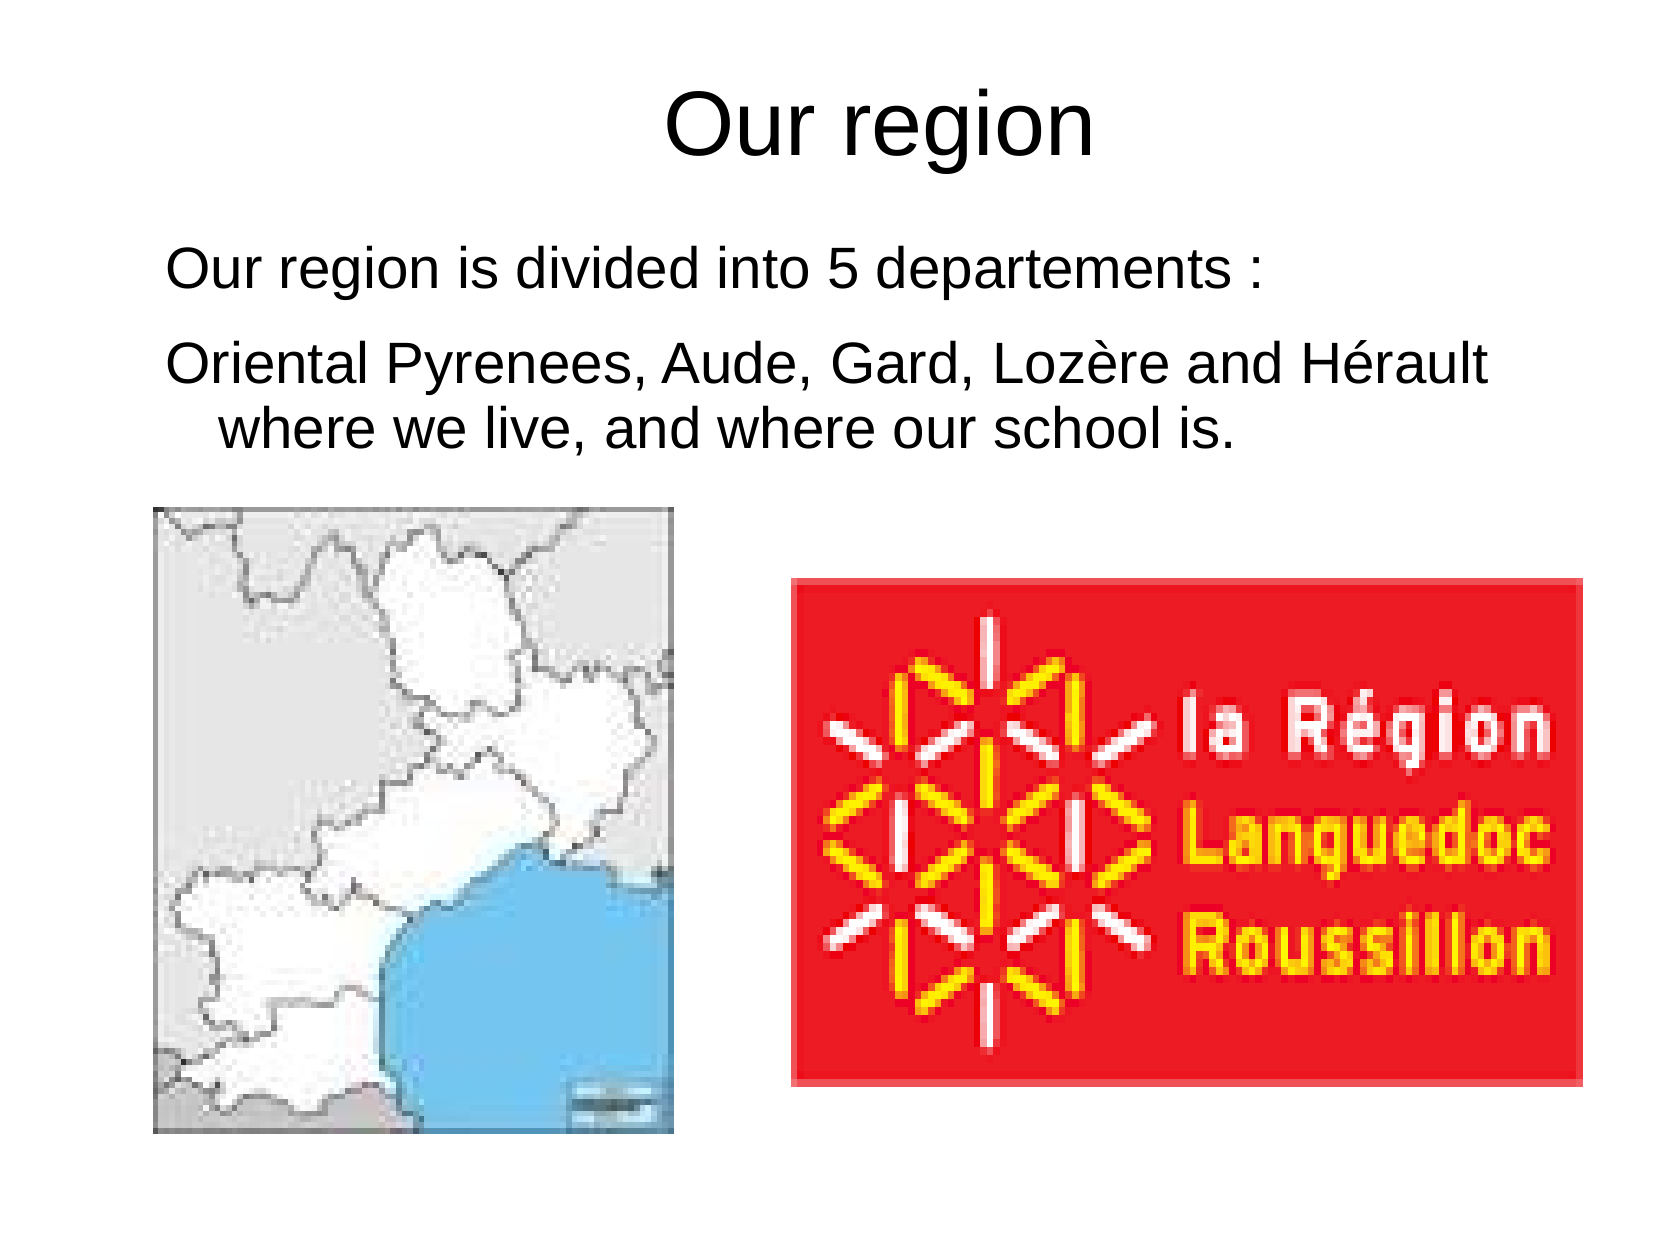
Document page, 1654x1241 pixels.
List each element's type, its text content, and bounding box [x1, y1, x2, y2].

title Our region [537, 47, 1223, 201]
picture [153, 507, 674, 1134]
list Our region is divided into 5 departements : Oriental Pyrenees, Aude, Gard, Lozère and Hérault where we live, and where our school is. [147, 236, 1636, 497]
picture [791, 578, 1583, 1087]
